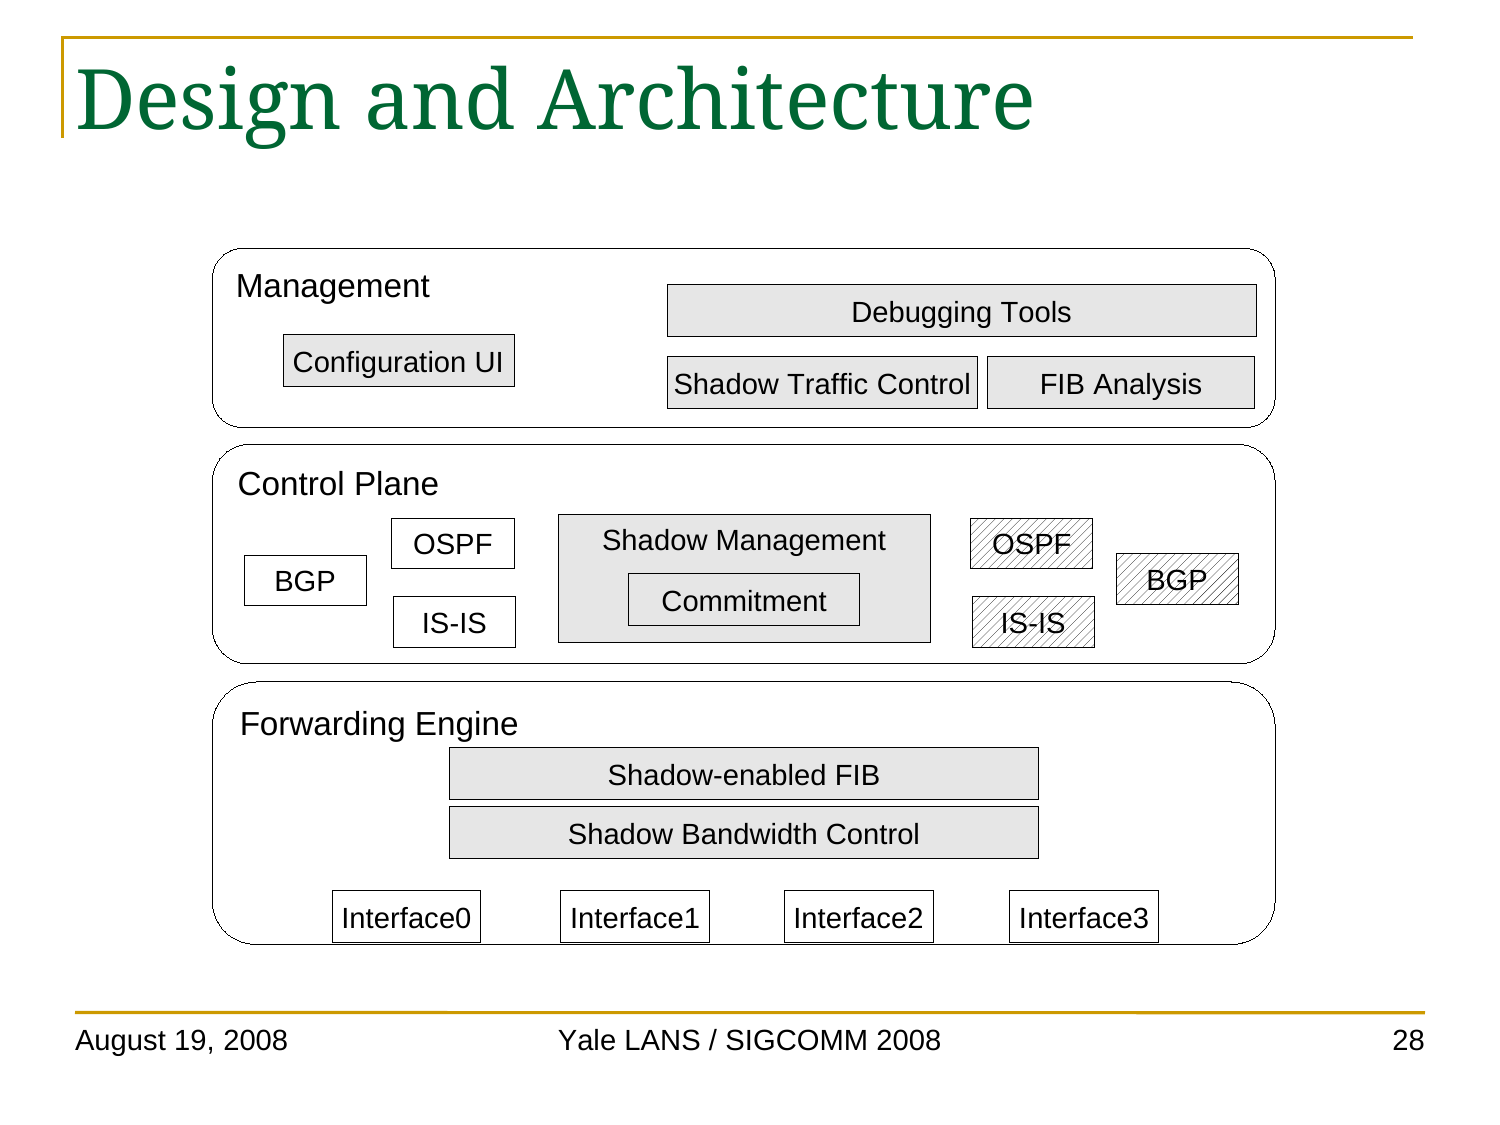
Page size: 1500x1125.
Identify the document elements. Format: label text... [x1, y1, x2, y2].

text_box Shadow-enabled FIB [449, 747, 1039, 800]
text_box BGP [1116, 553, 1239, 605]
text_box Shadow Management [558, 514, 931, 643]
text_box Configuration UI [283, 334, 515, 387]
text_box Commitment [628, 573, 860, 626]
title Design and Architecture [75, 0, 1425, 199]
text_box Shadow Traffic Control [667, 356, 978, 409]
text_box Forwarding Engine [212, 681, 1276, 945]
text_box Interface1 [560, 890, 710, 943]
text_box Interface0 [332, 890, 481, 943]
text_box IS-IS [972, 596, 1095, 648]
text_box OSPF [391, 518, 515, 569]
text_box Interface2 [784, 890, 934, 943]
text_box Management [212, 248, 1276, 428]
text_box BGP [244, 555, 367, 606]
text_box OSPF [970, 518, 1093, 569]
text_box Interface3 [1009, 890, 1159, 943]
text_box Control Plane [212, 444, 1276, 664]
text_box Shadow Bandwidth Control [449, 806, 1039, 859]
text_box IS-IS [393, 596, 516, 648]
text_box Debugging Tools [667, 284, 1257, 337]
text_box FIB Analysis [987, 356, 1255, 409]
